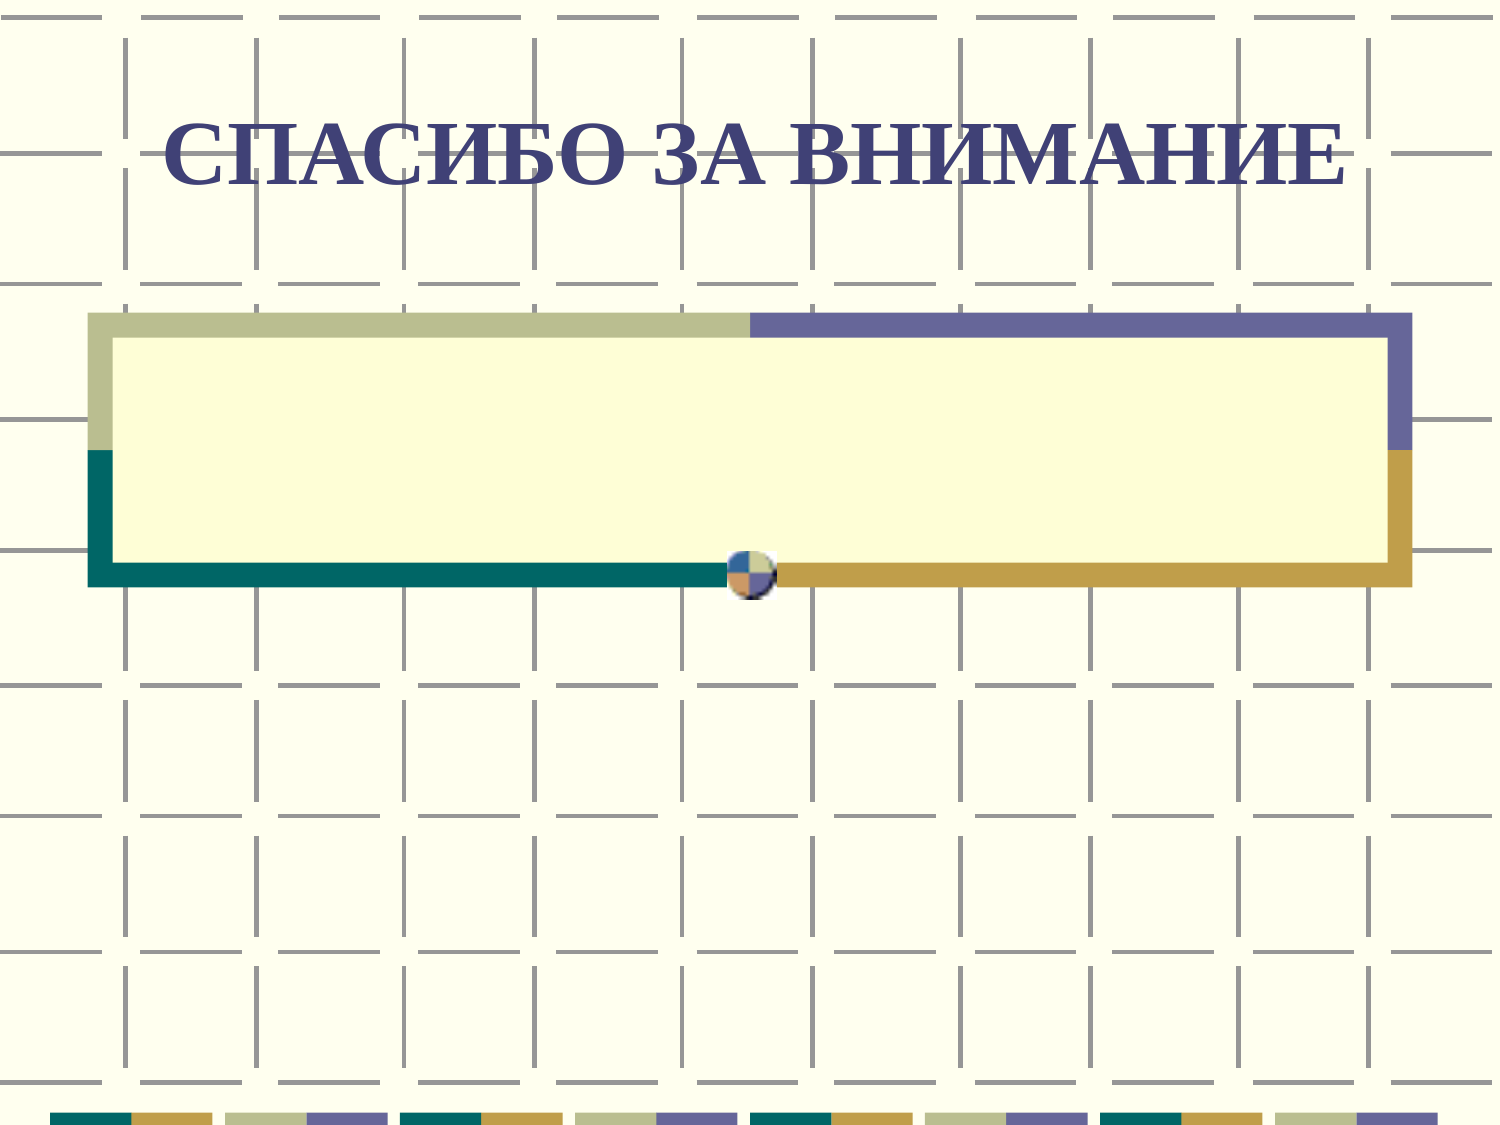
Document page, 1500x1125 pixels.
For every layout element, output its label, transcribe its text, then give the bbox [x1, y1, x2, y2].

title СПАСИБО ЗА ВНИМАНИЕ [118, 40, 1394, 266]
picture [727, 551, 777, 600]
